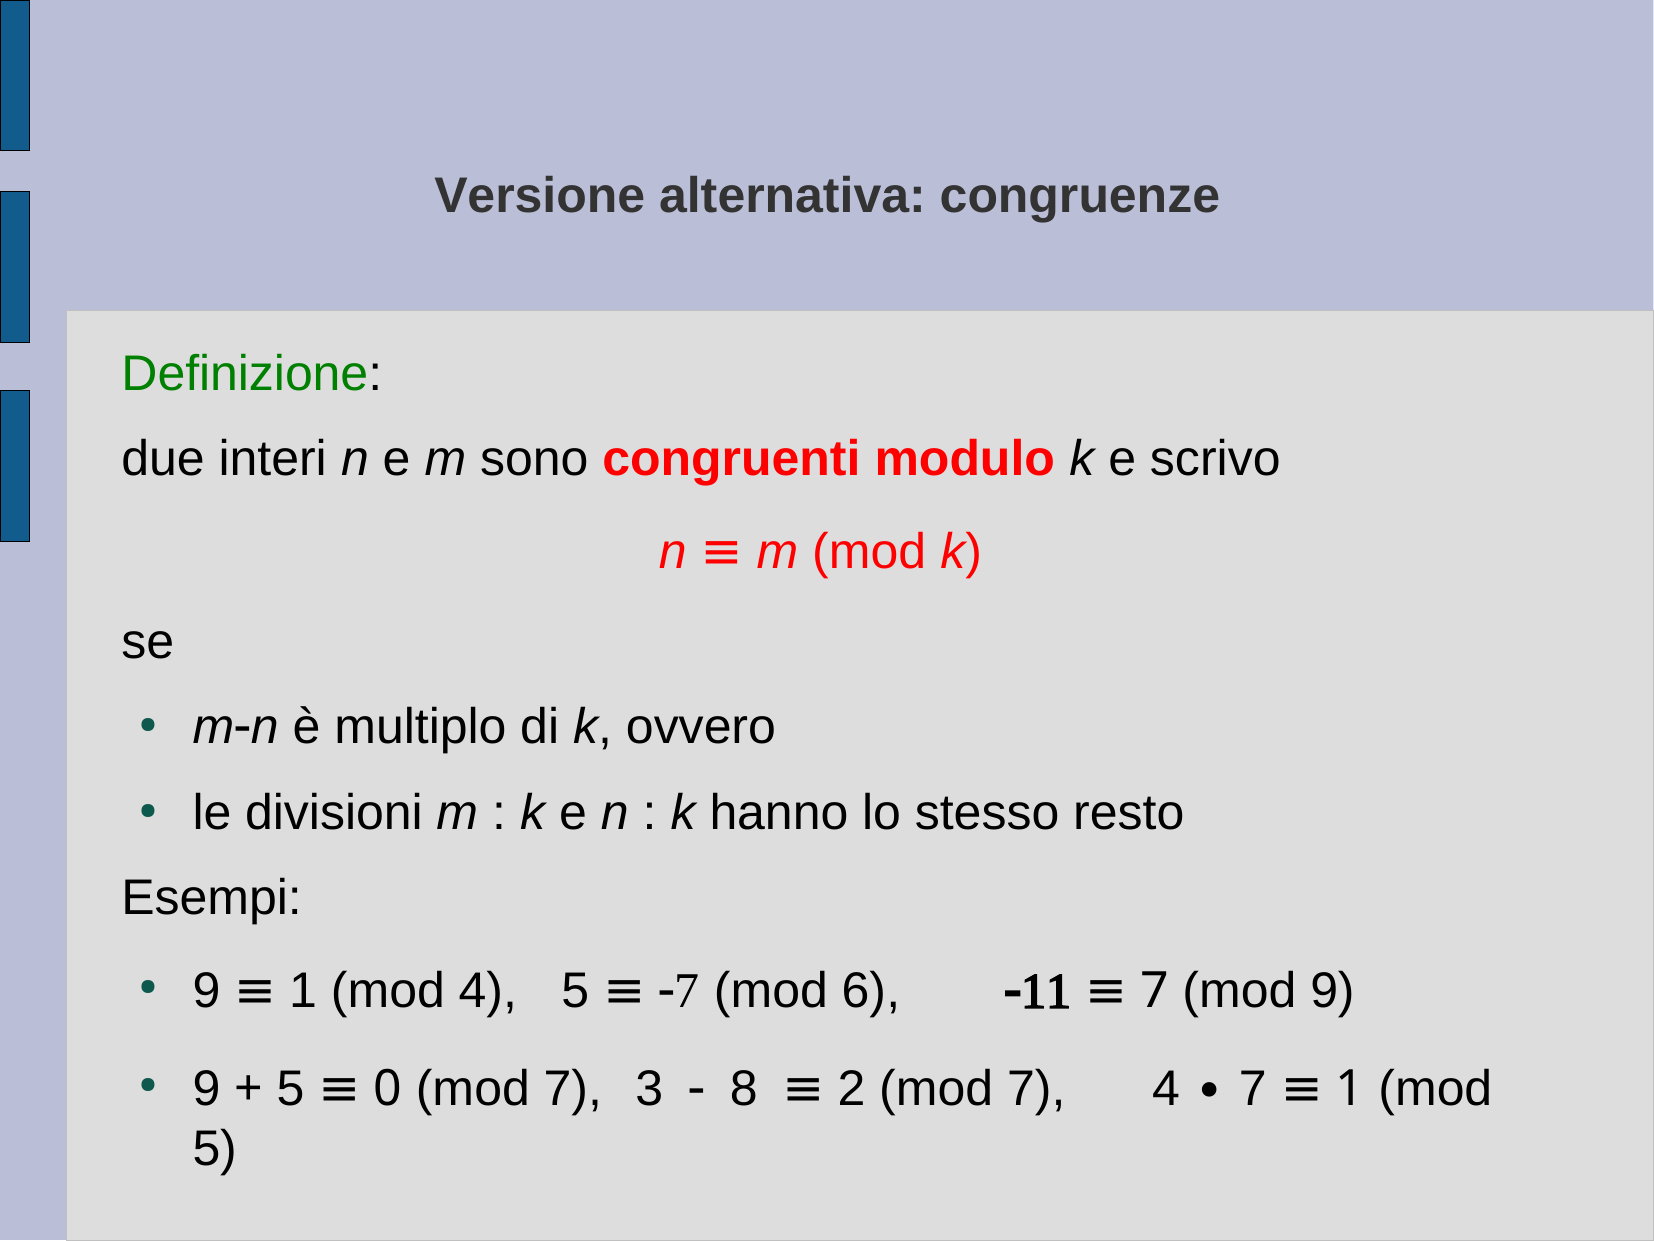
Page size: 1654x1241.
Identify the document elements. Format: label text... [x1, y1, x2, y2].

title Versione alternativa: congruenze [121, 91, 1534, 299]
list Definizione: due interi n e m sono congruenti modulo k e scrivo n ≡ m (mod k) se m-n è multiplo di k, ovvero le divisioni m : k e n : k hanno lo stesso resto Esempi: 9 ≡ 1 (mod 4), 5 ≡ -7 (mod 6), -11 ≡ 7 (mod 9) 9 + 5 ≡ 0 (mod 7), 3 - 8 ≡ 2 (mod 7), 4 ∙ 7 ≡ 1 (mod 5) [121, 344, 1534, 1127]
